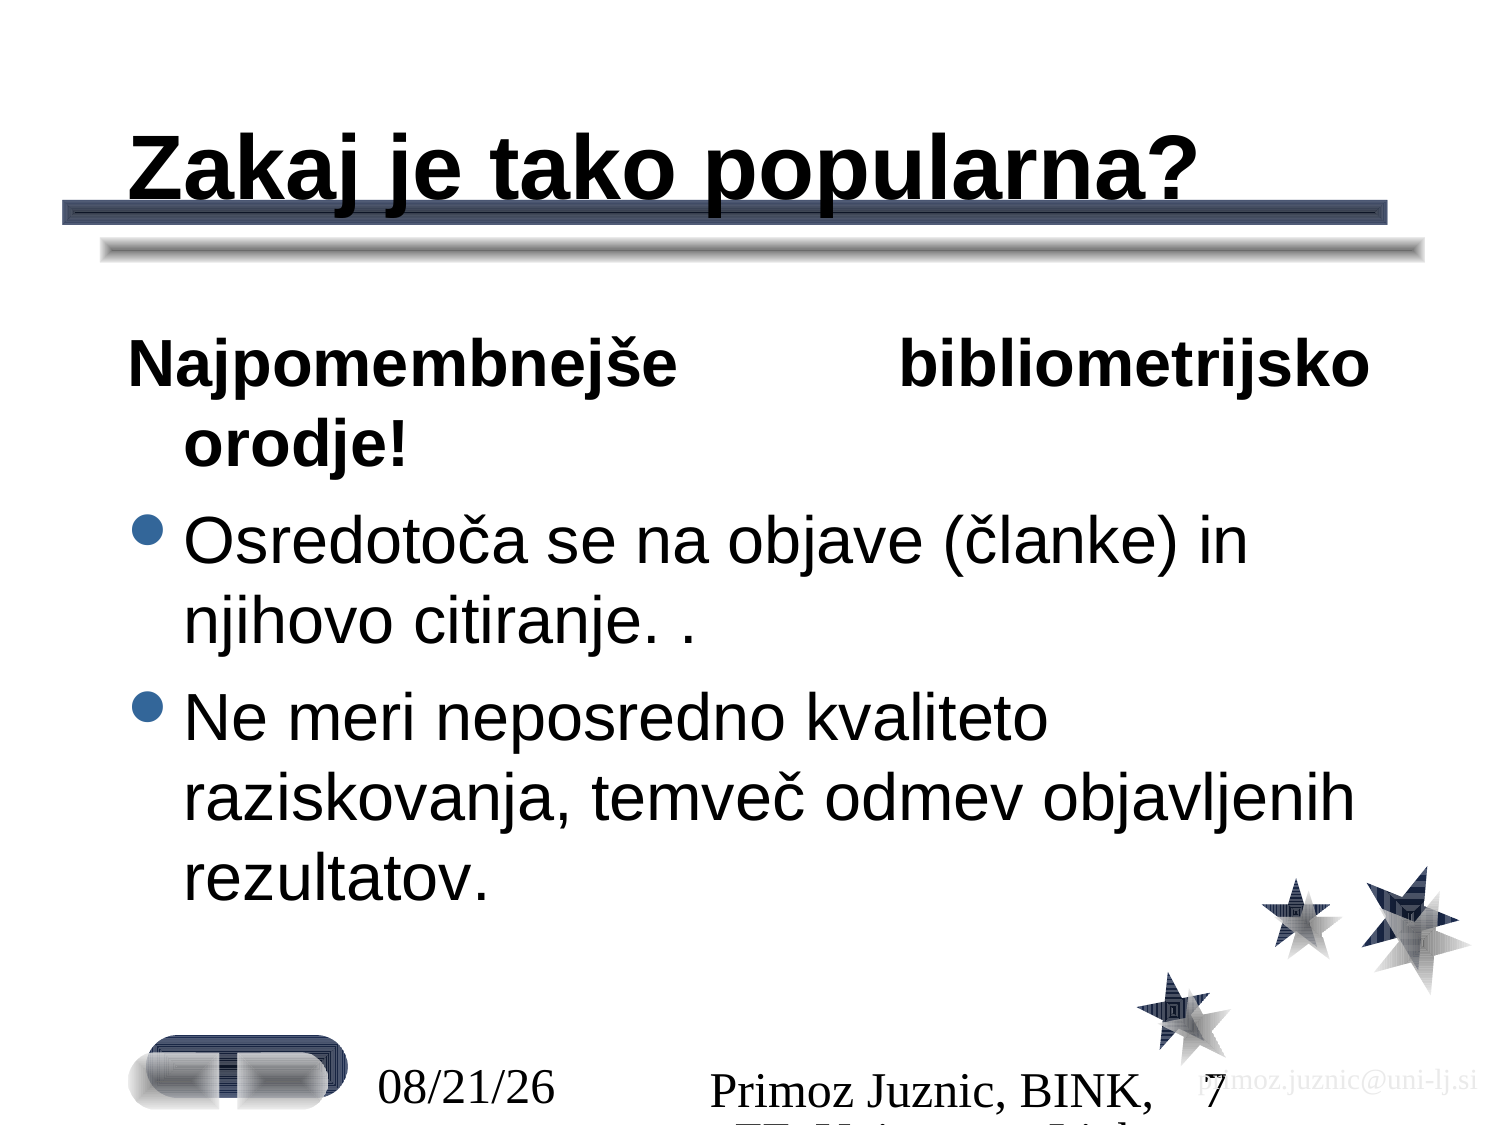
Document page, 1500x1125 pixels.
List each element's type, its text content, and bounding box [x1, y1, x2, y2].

list Najpomembnejše bibliometrijsko orodje! Osredotoča se na objave (članke) in njihovo citiranje. . Ne meri neposredno kvaliteto raziskovanja, temveč odmev objavljenih rezultatov. [112, 312, 1388, 1018]
title Zakaj je tako popularna? [112, 37, 1388, 225]
